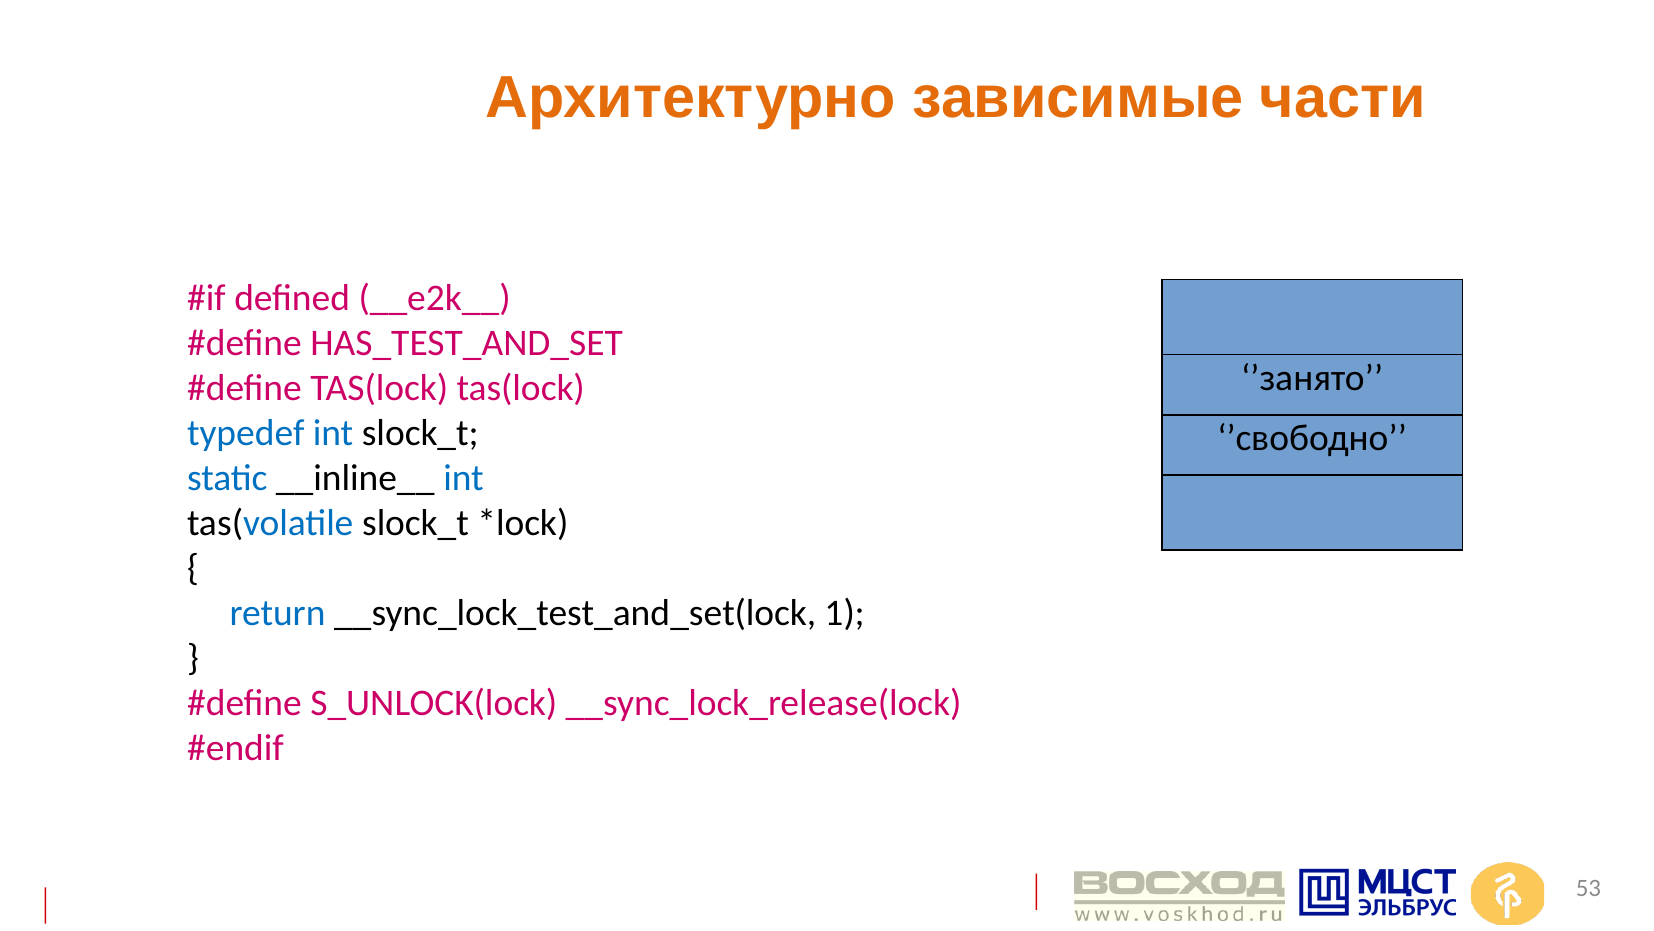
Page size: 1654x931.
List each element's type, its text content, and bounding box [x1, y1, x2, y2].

picture [1074, 871, 1285, 921]
table_cell ‘’свободно’’ [1163, 416, 1462, 474]
table_cell [1163, 476, 1462, 549]
table_header [1163, 280, 1462, 354]
picture [1296, 868, 1456, 916]
text_box Архитектурно зависимые части [450, 49, 1463, 138]
table_cell ‘’занято’’ [1163, 355, 1462, 414]
text_box #if defined (__e2k__) #define HAS_TEST_AND_SET #define TAS(lock) tas(lock) typedef int slock_t; static __inline__ int tas(volatile slock_t *lock) { return __sync_lock_test_and_set(lock, 1); } #define S_UNLOCK(lock) __sync_lock_release(lock) #endif [172, 265, 1122, 776]
picture [1470, 862, 1545, 925]
